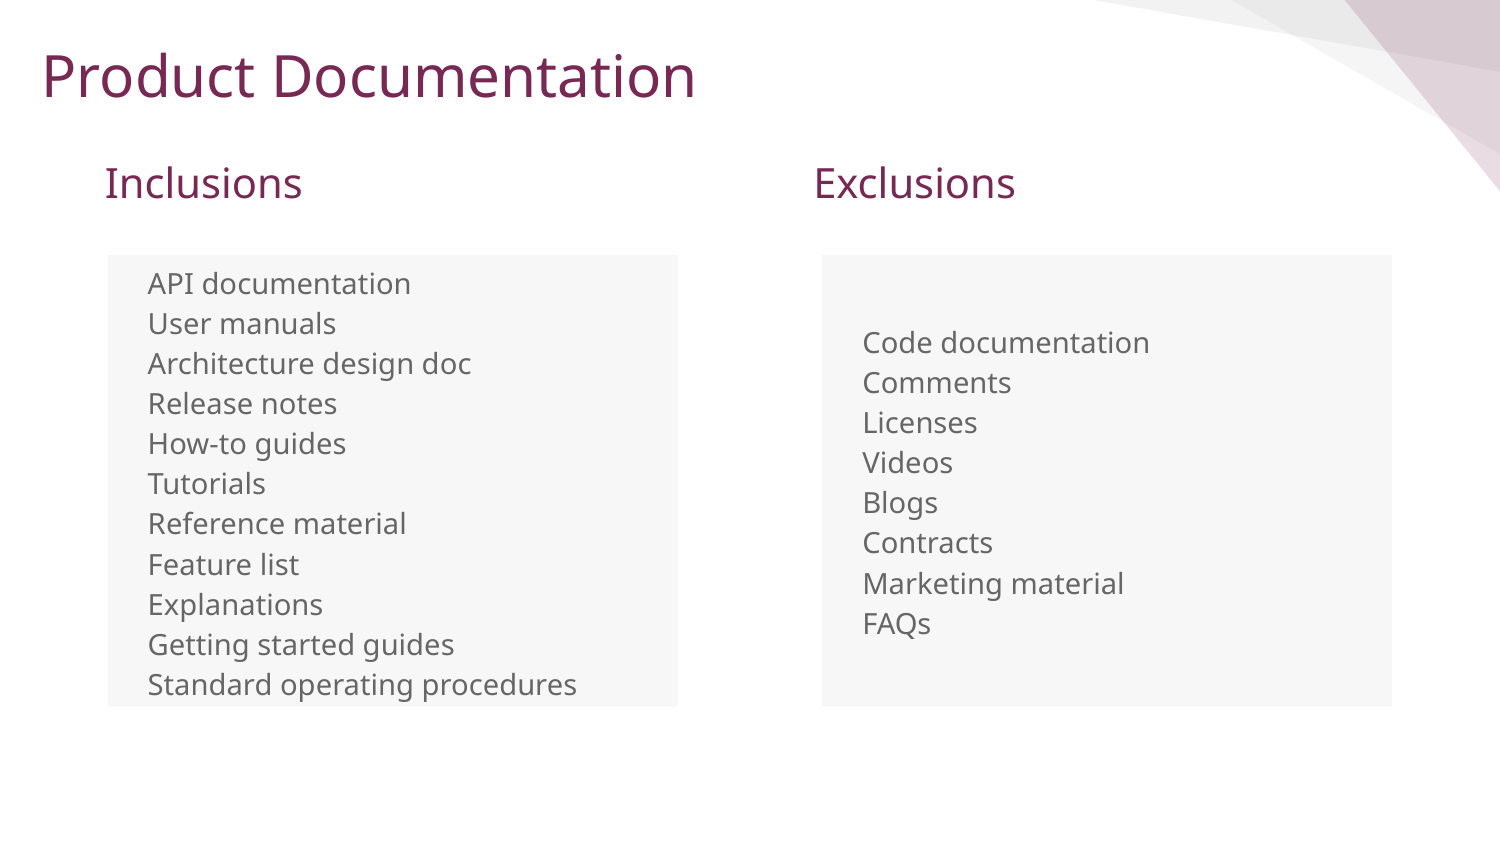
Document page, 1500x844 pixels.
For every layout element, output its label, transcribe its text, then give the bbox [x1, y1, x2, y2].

list Code documentation Comments Licenses Videos Blogs Contracts Marketing material FAQs [862, 318, 1357, 709]
text_box Inclusions [104, 148, 798, 207]
text_box Exclusions [813, 108, 1500, 207]
text_box [822, 255, 1393, 707]
list API documentation User manuals Architecture design doc Release notes How-to guides Tutorials Reference material Feature list Explanations Getting started guides Standard operating procedures [147, 259, 643, 387]
list [45, 387, 702, 840]
text_box [107, 255, 678, 387]
title Product Documentation [41, 38, 1218, 148]
